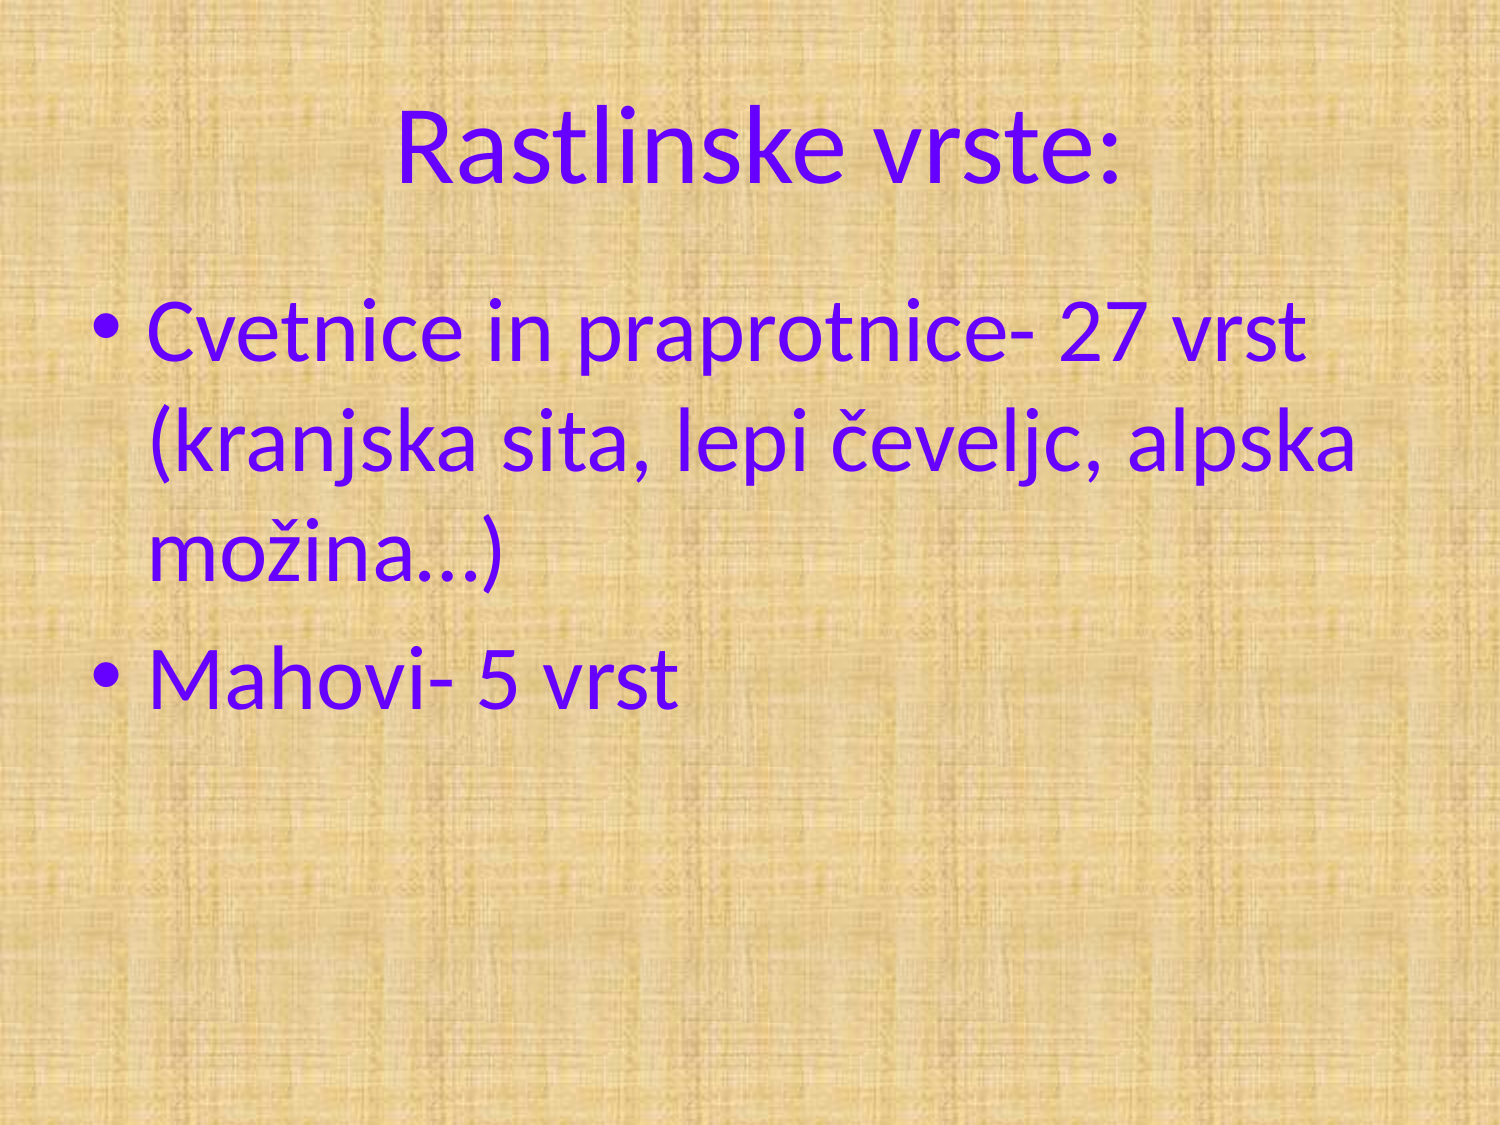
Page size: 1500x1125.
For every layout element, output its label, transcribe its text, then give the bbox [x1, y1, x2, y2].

picture [0, 0, 1500, 1125]
list Cvetnice in praprotnice- 27 vrst (kranjska sita, lepi čeveljc, alpska možina…) Mahovi- 5 vrst [75, 262, 1425, 1005]
title Rastlinske vrste: [75, 45, 1425, 233]
